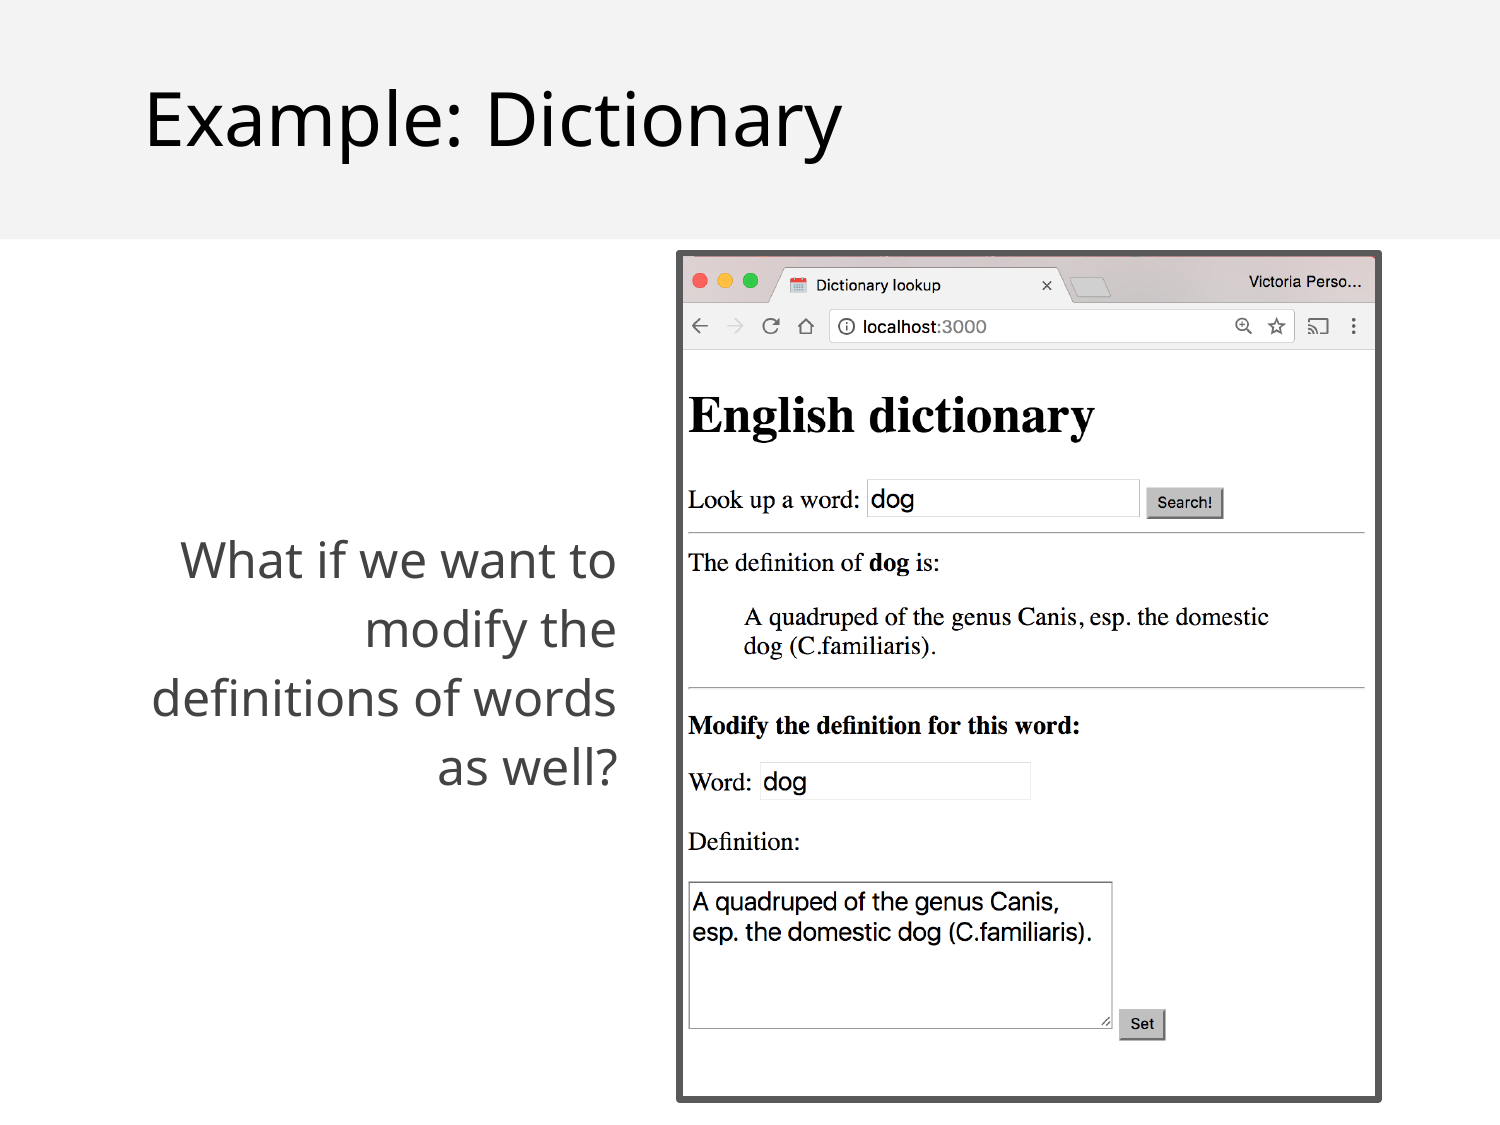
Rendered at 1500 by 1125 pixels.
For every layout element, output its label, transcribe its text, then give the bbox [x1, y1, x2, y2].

list What if we want to modify the definitions of words as well? [128, 504, 633, 989]
picture [682, 255, 1376, 1097]
title Example: Dictionary [128, 56, 1372, 183]
